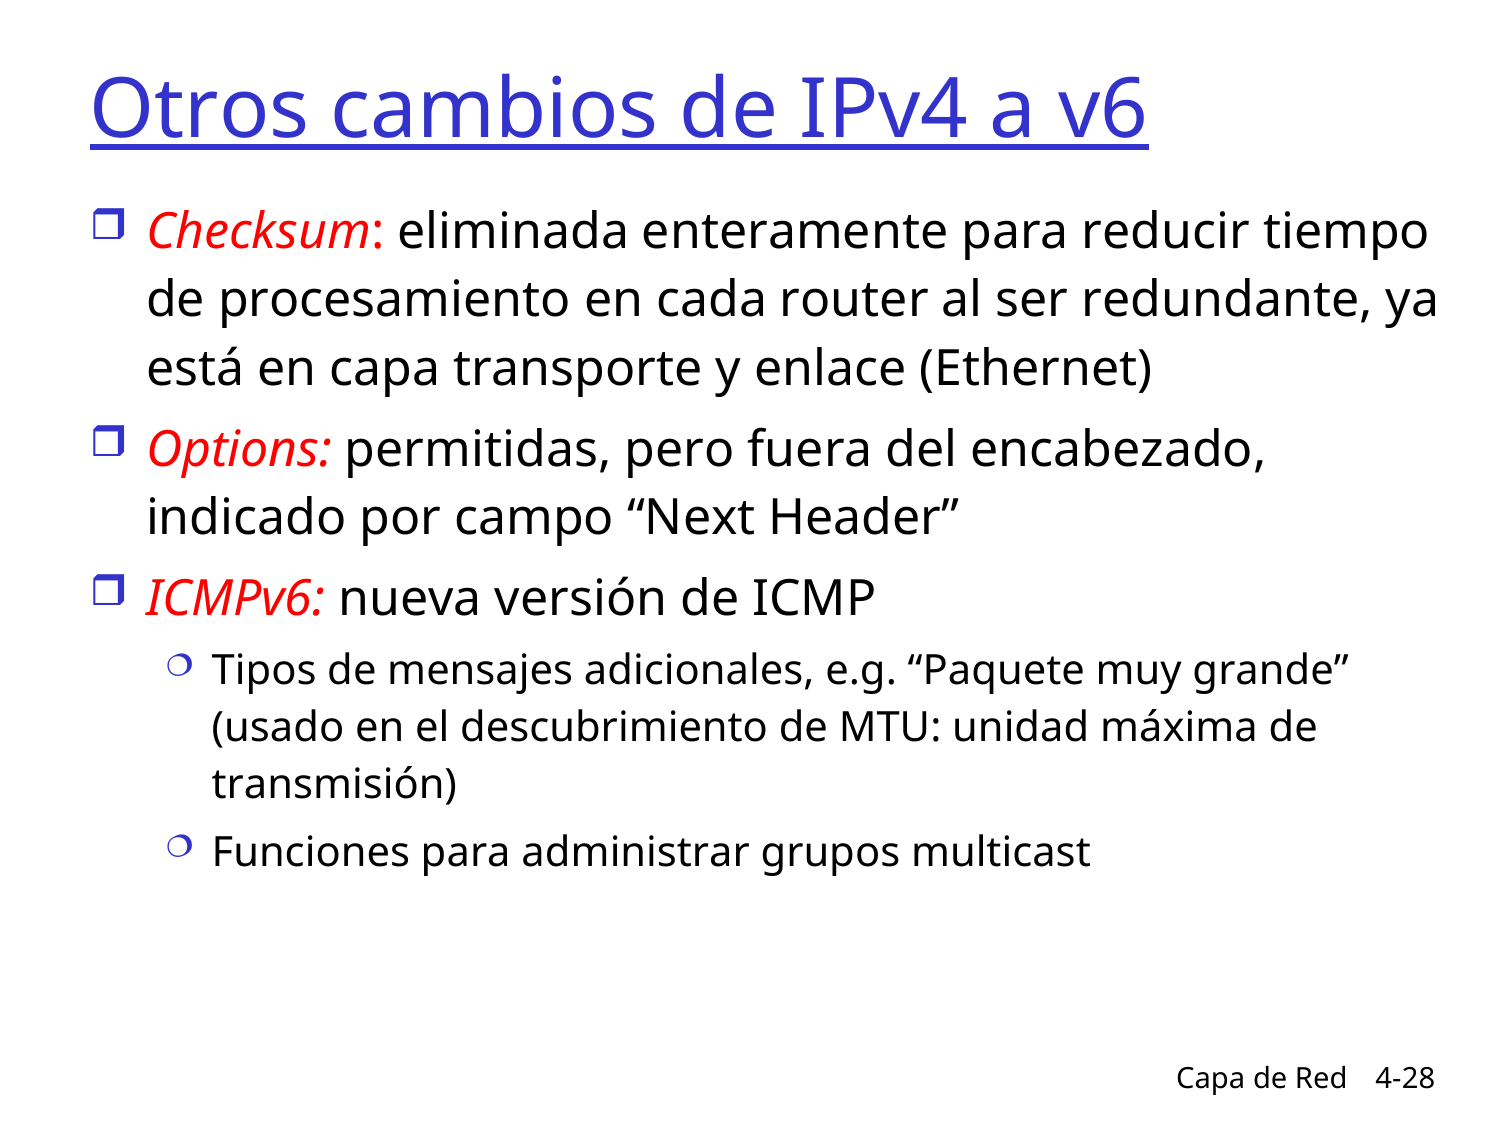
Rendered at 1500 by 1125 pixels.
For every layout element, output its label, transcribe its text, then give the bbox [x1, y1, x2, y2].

list Checksum: eliminada enteramente para reducir tiempo de procesamiento en cada router al ser redundante, ya está en capa transporte y enlace (Ethernet) Options: permitidas, pero fuera del encabezado, indicado por campo “Next Header” ICMPv6: nueva versión de ICMP Tipos de mensajes adicionales, e.g. “Paquete muy grande” (usado en el descubrimiento de MTU: unidad máxima de transmisión) Funciones para administrar grupos multicast [75, 187, 1463, 1044]
title Otros cambios de IPv4 a v6 [75, 15, 1463, 187]
